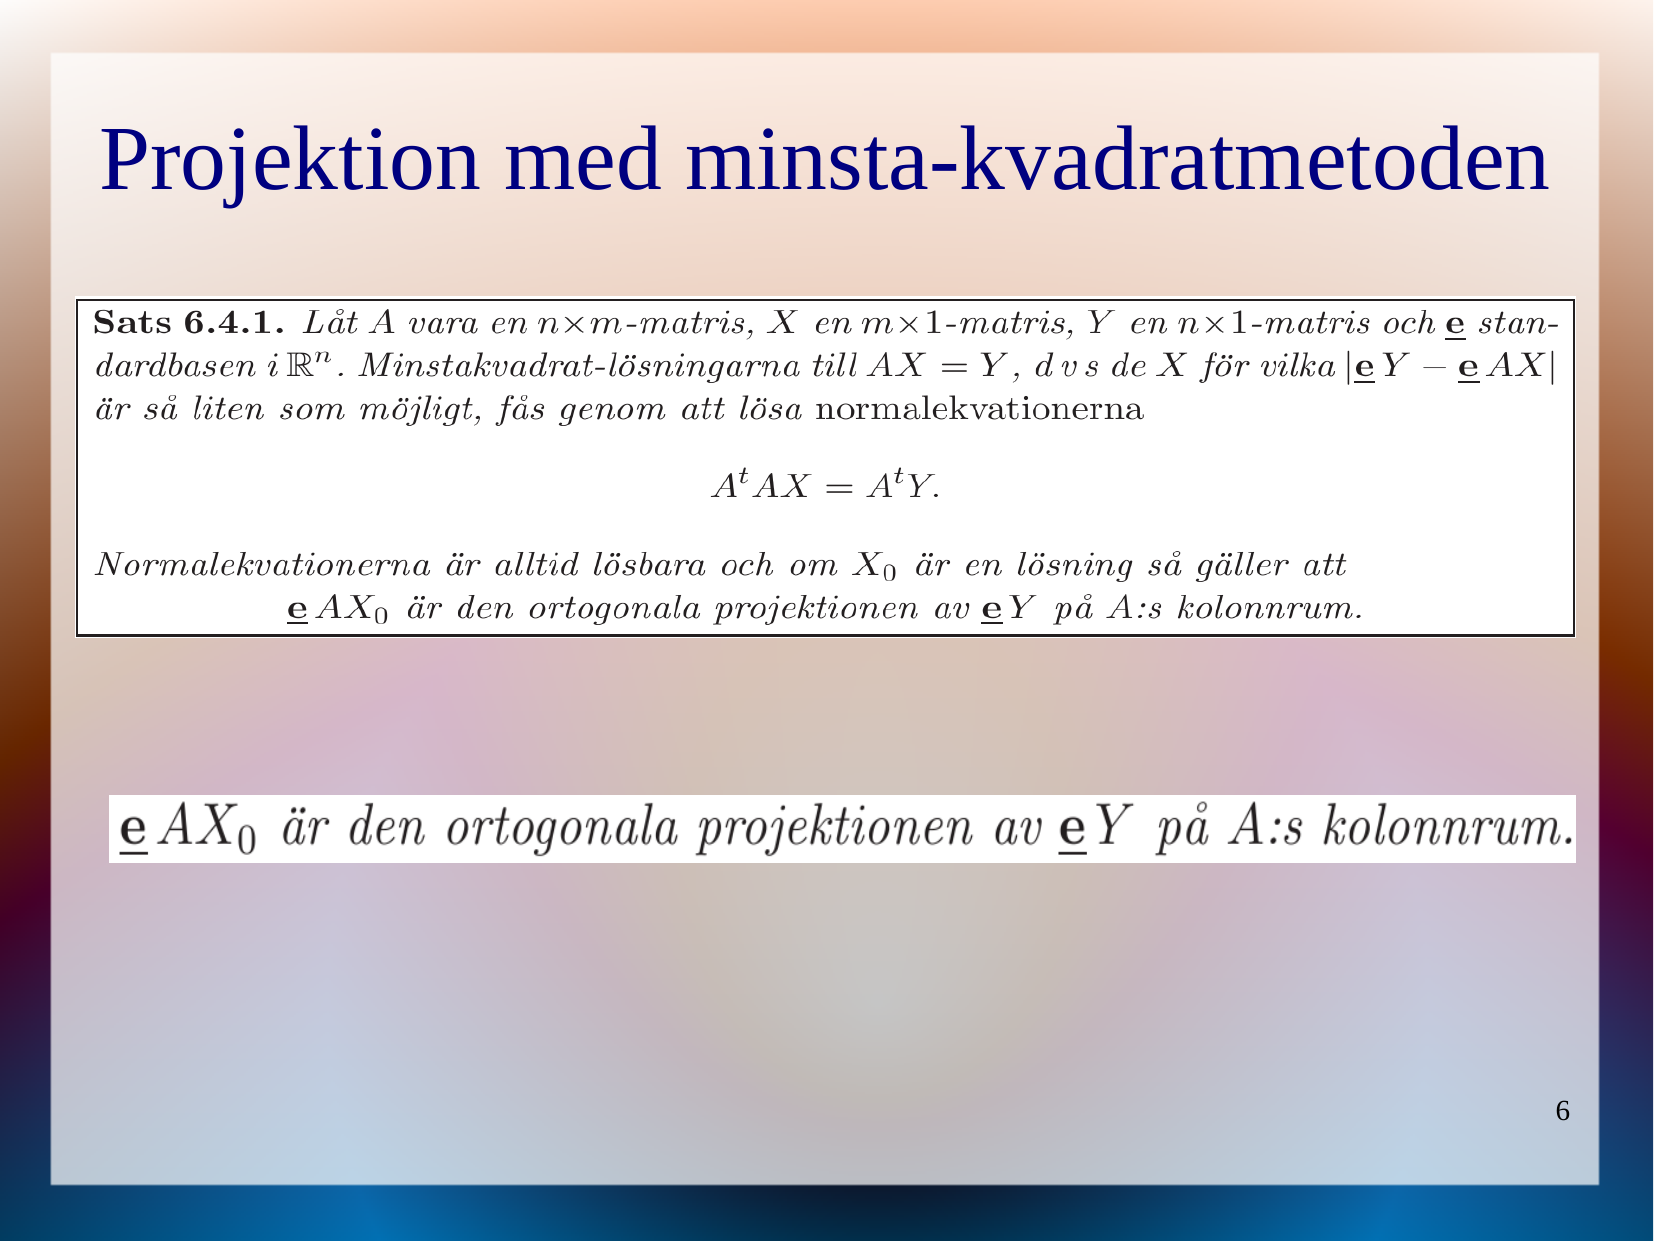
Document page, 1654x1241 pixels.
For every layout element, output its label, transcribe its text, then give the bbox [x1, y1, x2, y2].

title Projektion med minsta-kvadratmetoden [82, 62, 1571, 256]
picture [0, 0, 1654, 1241]
